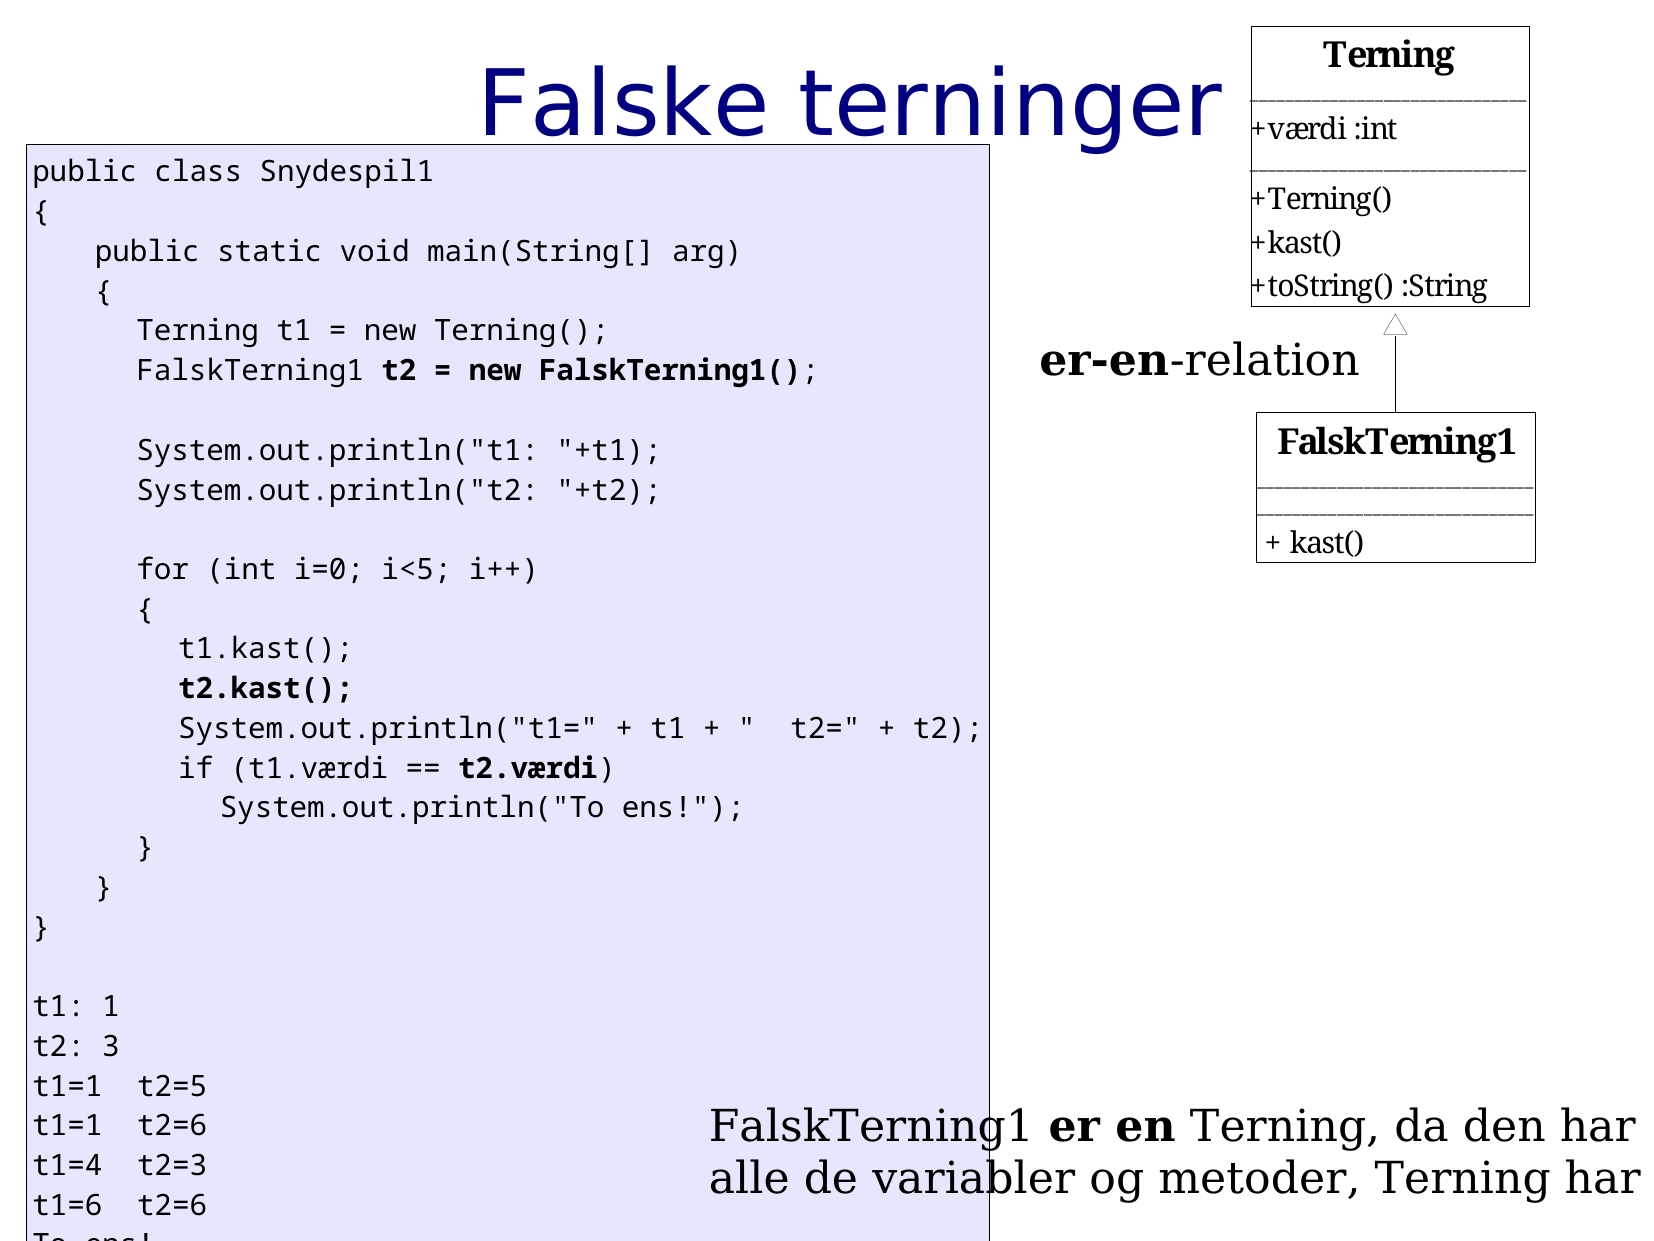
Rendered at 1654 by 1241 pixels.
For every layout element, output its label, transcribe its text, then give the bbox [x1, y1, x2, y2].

text_box public class Snydespil1 { public static void main(String[] arg) { Terning t1 = new Terning(); FalskTerning1 t2 = new FalskTerning1(); System.out.println("t1: "+t1); System.out.println("t2: "+t2); for (int i=0; i<5; i++) { t1.kast(); t2.kast(); System.out.println("t1=" + t1 + " t2=" + t2); if (t1.værdi == t2.værdi) System.out.println("To ens!"); } } } t1: 1 t2: 3 t1=1 t2=5 t1=1 t2=6 t1=4 t2=3 t1=6 t2=6 To ens! t1=2 t2=6} [26, 144, 990, 1098]
text_box FalskTerning1 er en Terning, da den har alle de variabler og metoder, Terning har [708, 1100, 1633, 1215]
chart [1240, 19, 1654, 579]
title Falske terninger [156, 0, 1534, 208]
text_box er-en-relation [1039, 333, 1354, 386]
